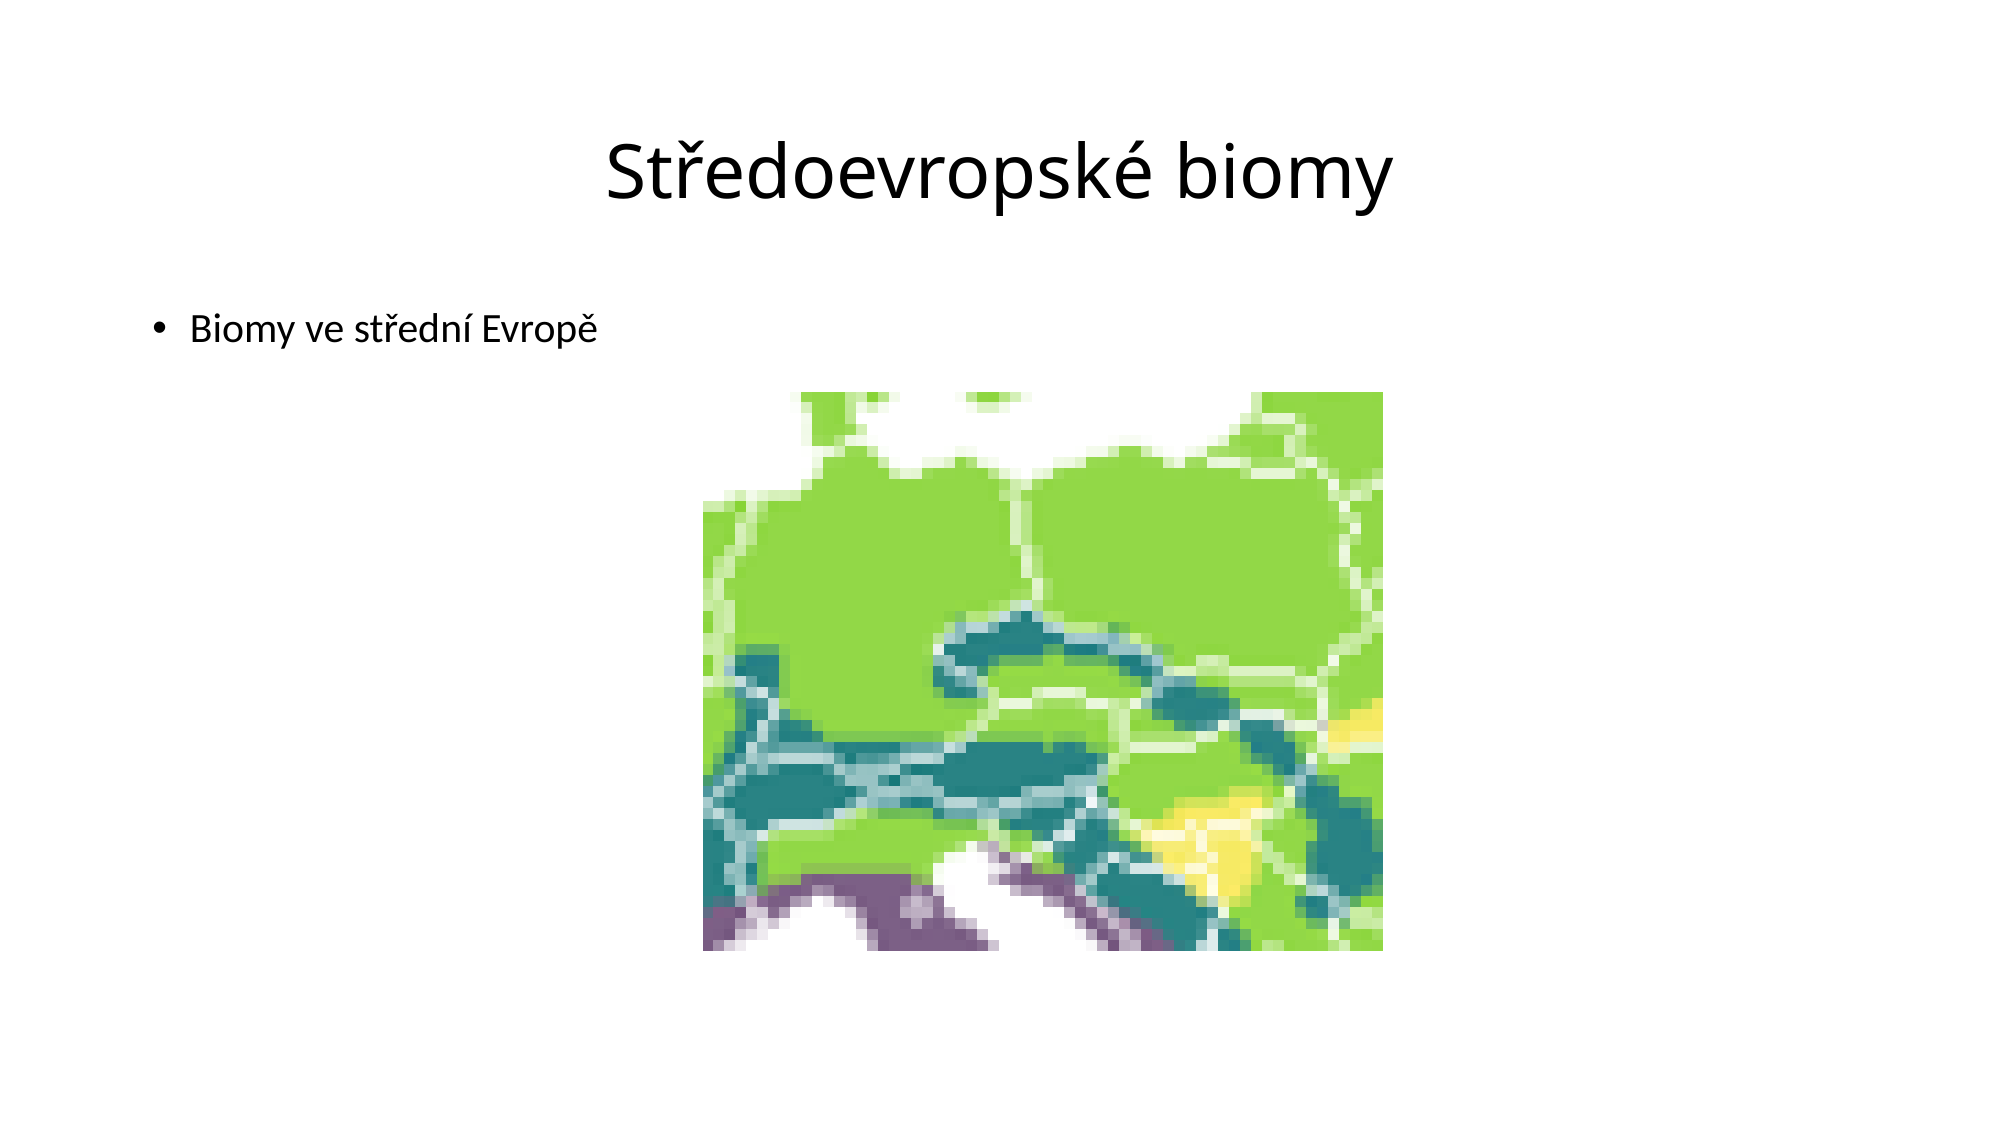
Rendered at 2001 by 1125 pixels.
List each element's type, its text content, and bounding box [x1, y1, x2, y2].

title Středoevropské biomy [137, 59, 1863, 278]
picture [703, 392, 1383, 951]
list Biomy ve střední Evropě [137, 299, 1863, 1014]
